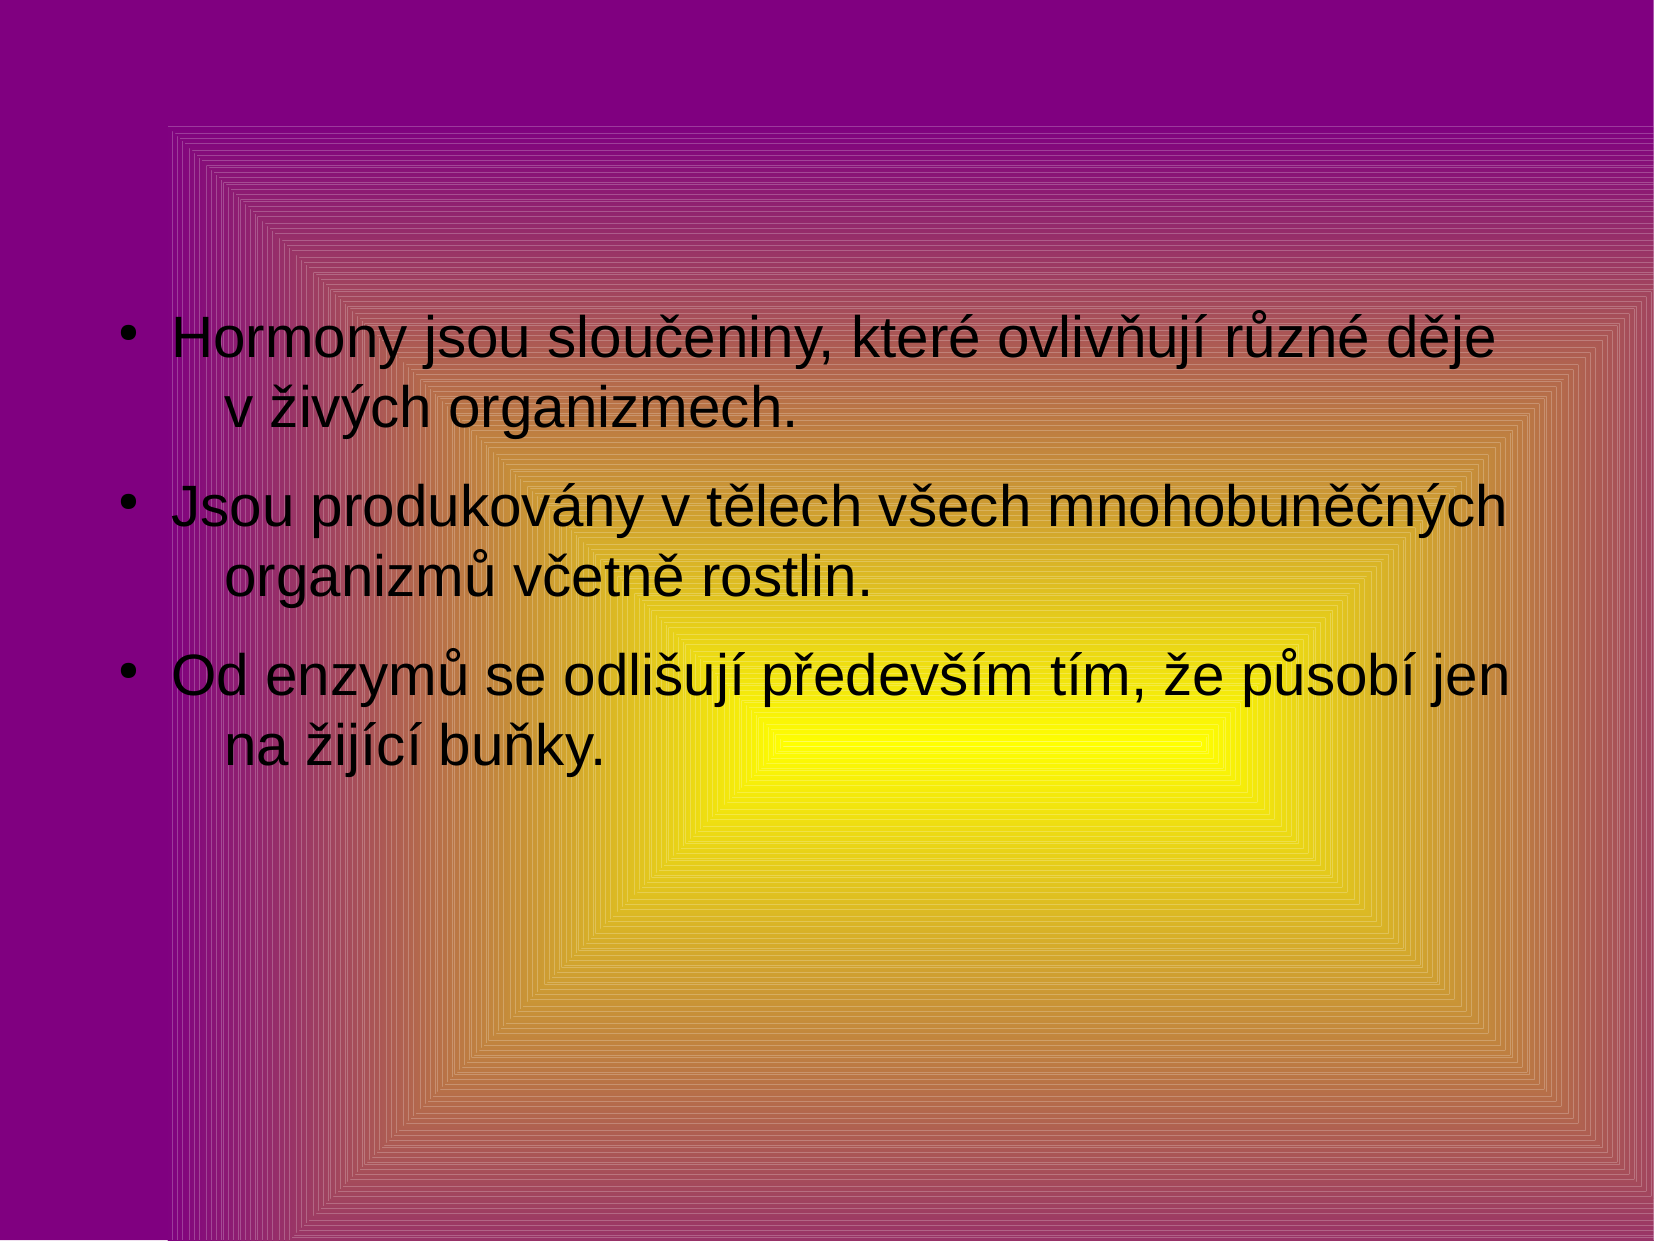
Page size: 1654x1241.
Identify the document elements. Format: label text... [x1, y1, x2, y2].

list Hormony jsou sloučeniny, které ovlivňují různé děje v živých organizmech. Jsou produkovány v tělech všech mnohobuněčných organizmů včetně rostlin. Od enzymů se odlišují především tím, že působí jen na žijící buňky. [82, 299, 1571, 921]
